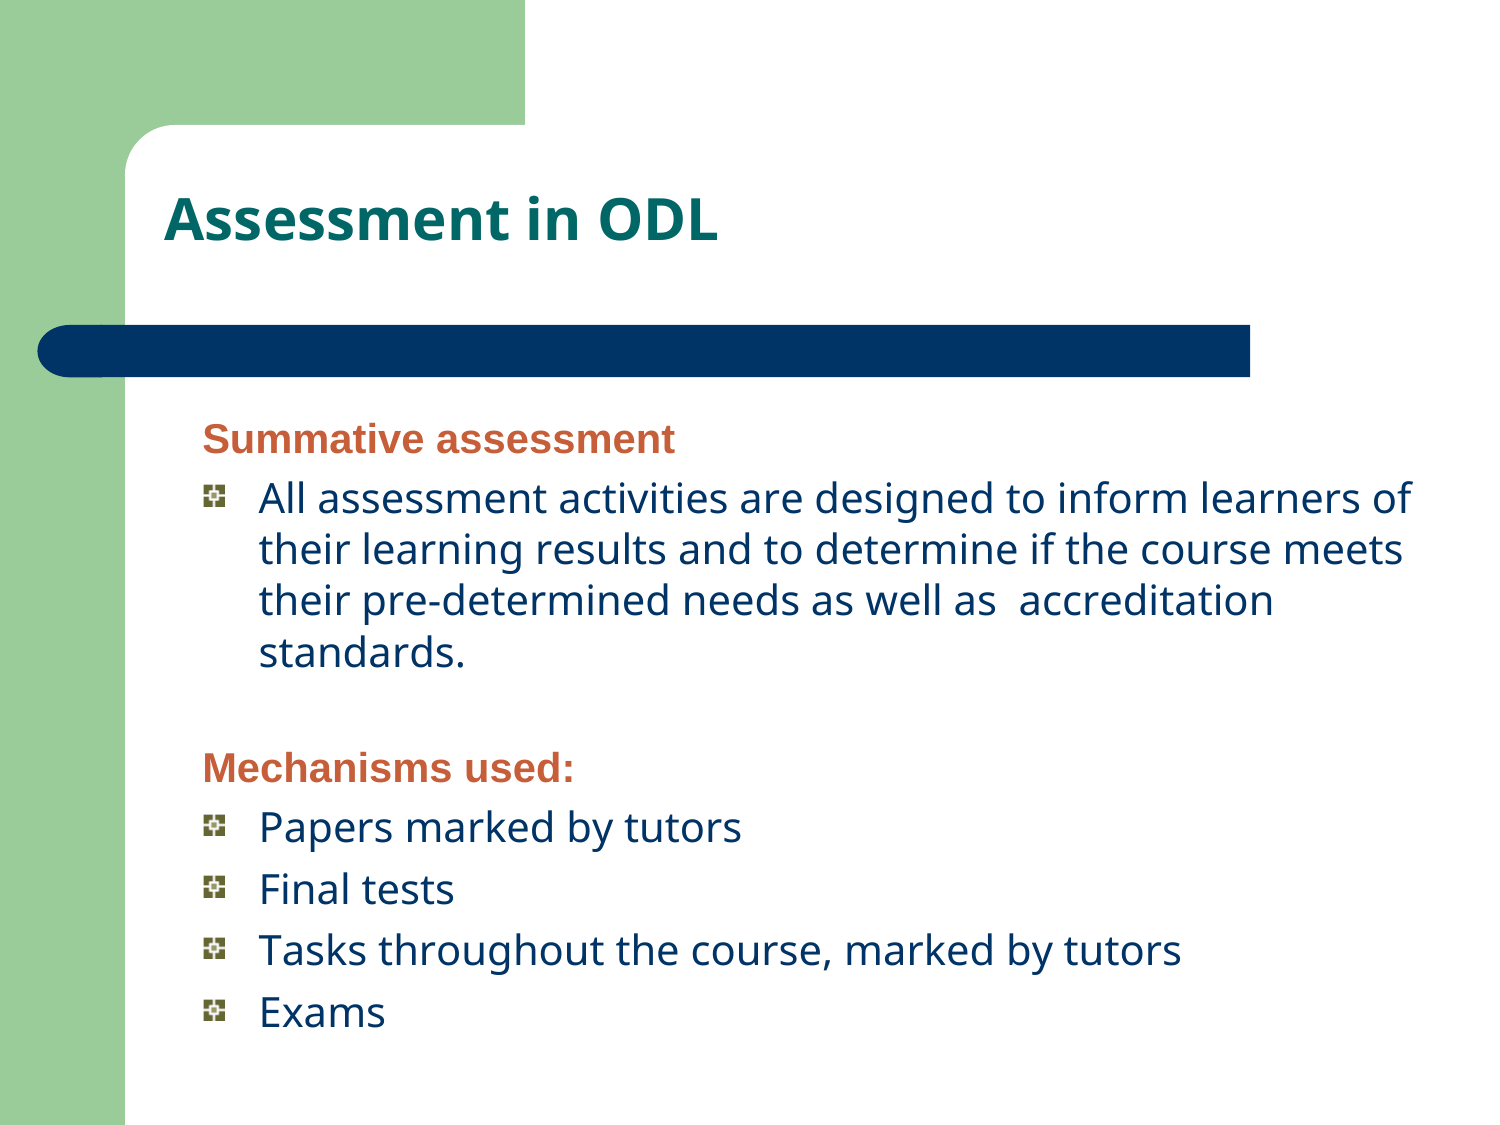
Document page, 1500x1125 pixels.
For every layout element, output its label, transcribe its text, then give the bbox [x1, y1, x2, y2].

list Summative assessment All assessment activities are designed to inform learners of their learning results and to determine if the course meets their pre-determined needs as well as accreditation standards. Mechanisms used: Papers marked by tutors Final tests Tasks throughout the course, marked by tutors Exams [187, 412, 1463, 1007]
title Assessment in ODL [149, 174, 1463, 263]
picture [202, 1007, 225, 1021]
